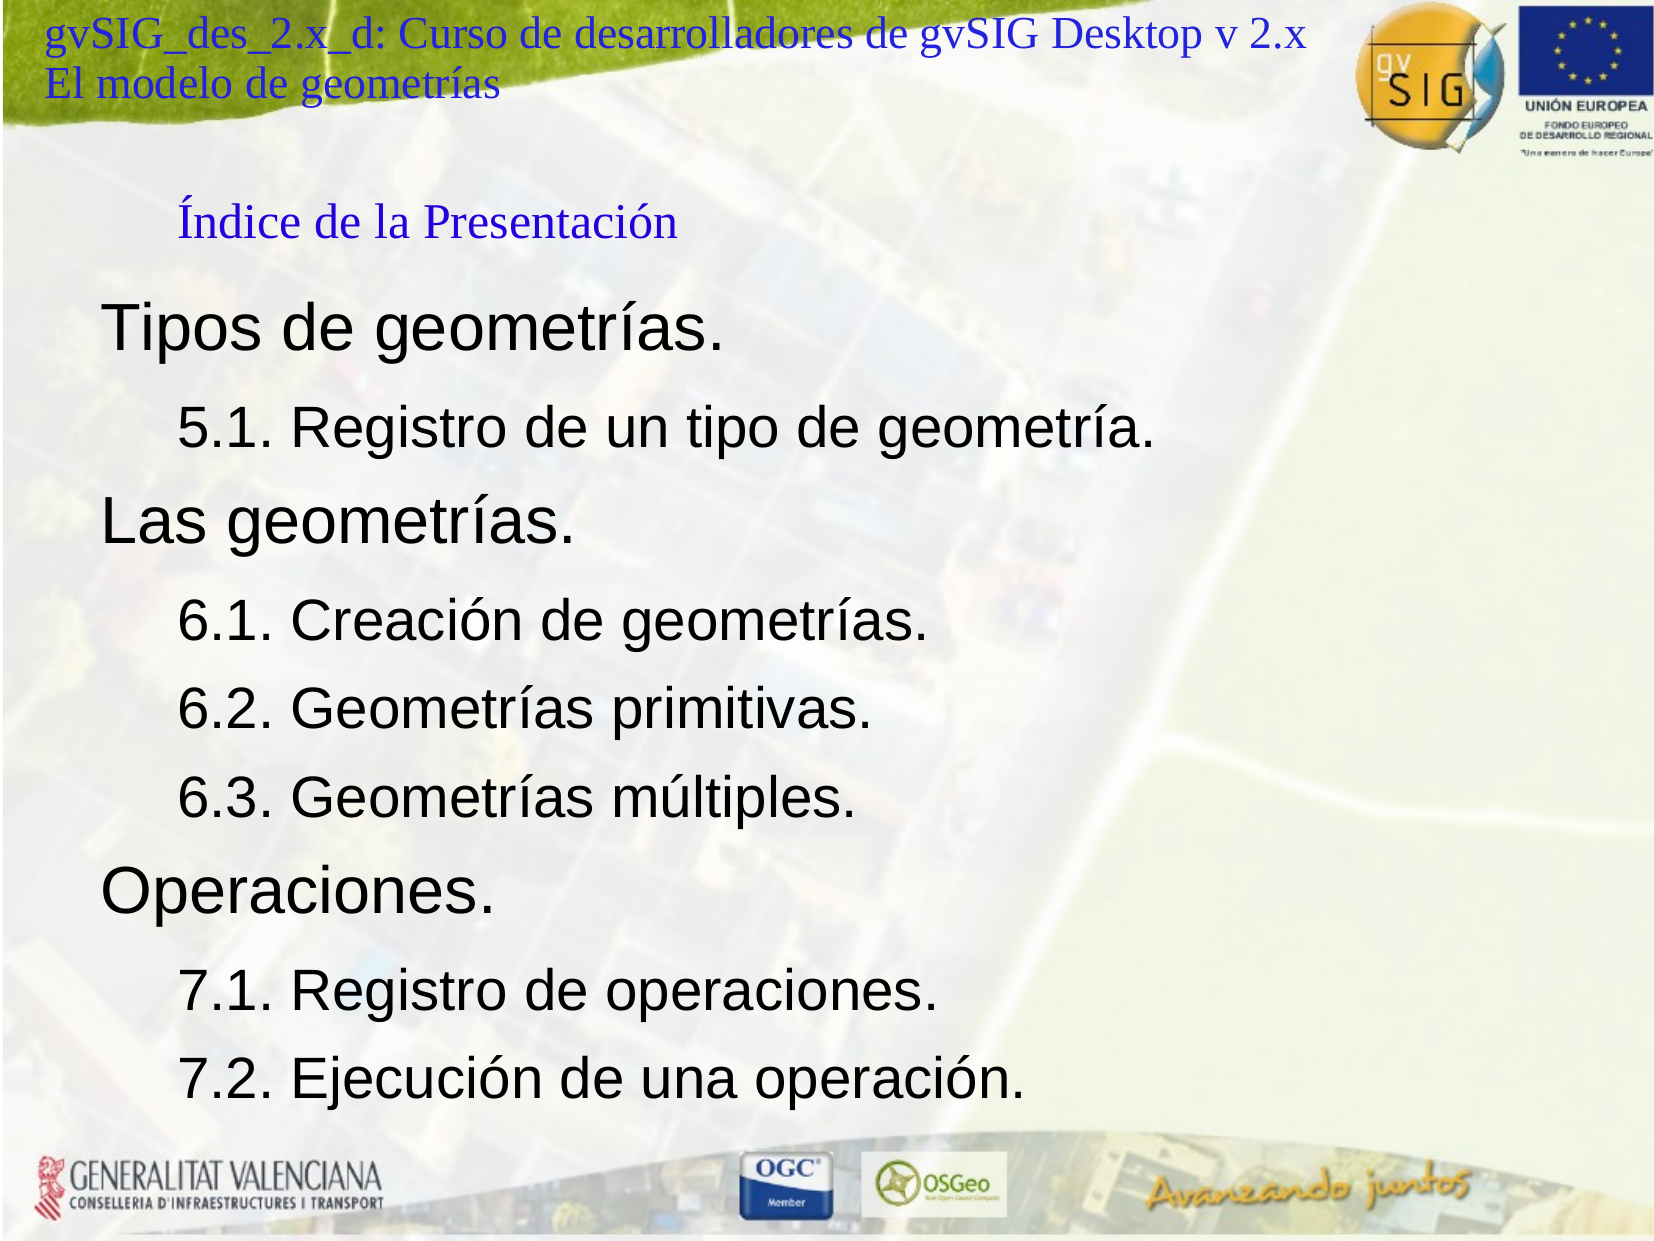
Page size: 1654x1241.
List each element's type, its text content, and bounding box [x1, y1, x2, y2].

list Tipos de geometrías. 5.1. Registro de un tipo de geometría. Las geometrías. 6.1. Creación de geometrías. 6.2. Geometrías primitivas. 6.3. Geometrías múltiples. Operaciones. 7.1. Registro de operaciones. 7.2. Ejecución de una operación. [82, 290, 1571, 1112]
picture [2, 0, 1654, 1241]
title Índice de la Presentación [177, 95, 1329, 347]
